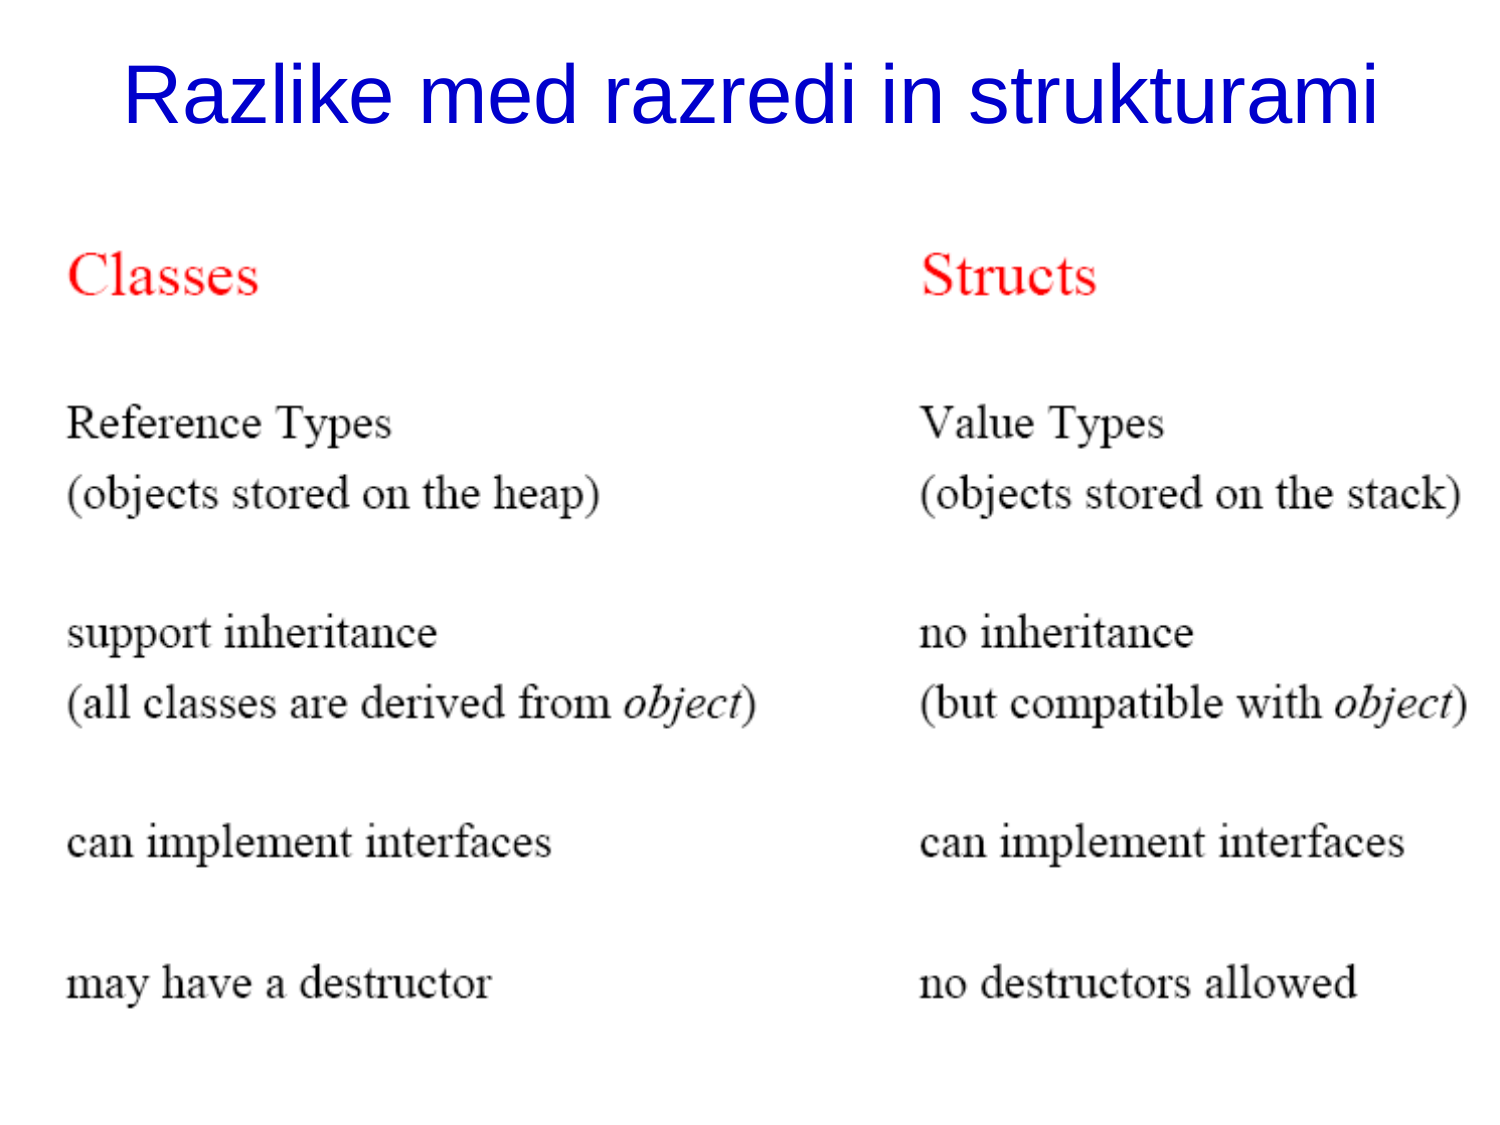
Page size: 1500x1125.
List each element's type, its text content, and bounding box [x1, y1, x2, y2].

title Razlike med razredi in strukturami [76, 30, 1427, 149]
text_box [0, 201, 1500, 1067]
